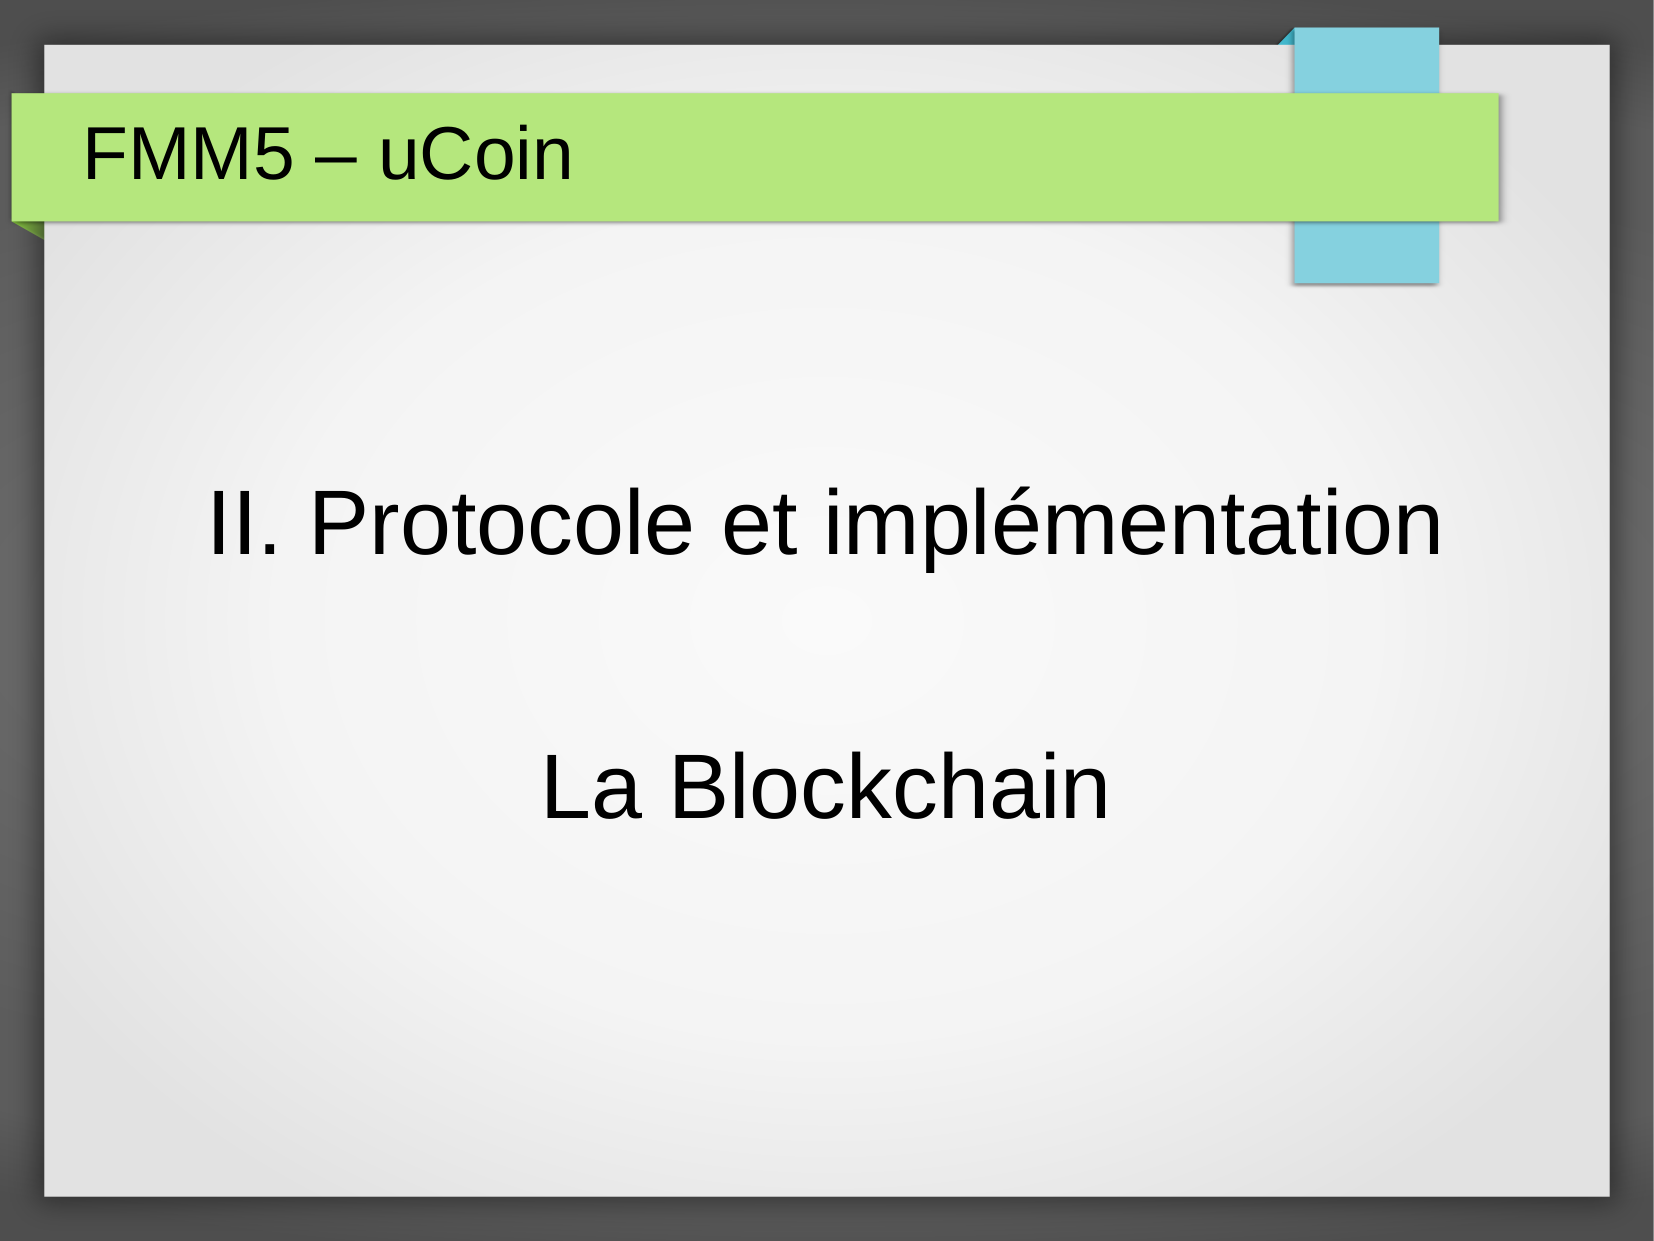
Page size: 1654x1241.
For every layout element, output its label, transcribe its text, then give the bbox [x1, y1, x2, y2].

list II. Protocole et implémentation La Blockchain [82, 295, 1571, 1015]
picture [0, 0, 1654, 1241]
title FMM5 – uCoin [82, 94, 1264, 213]
